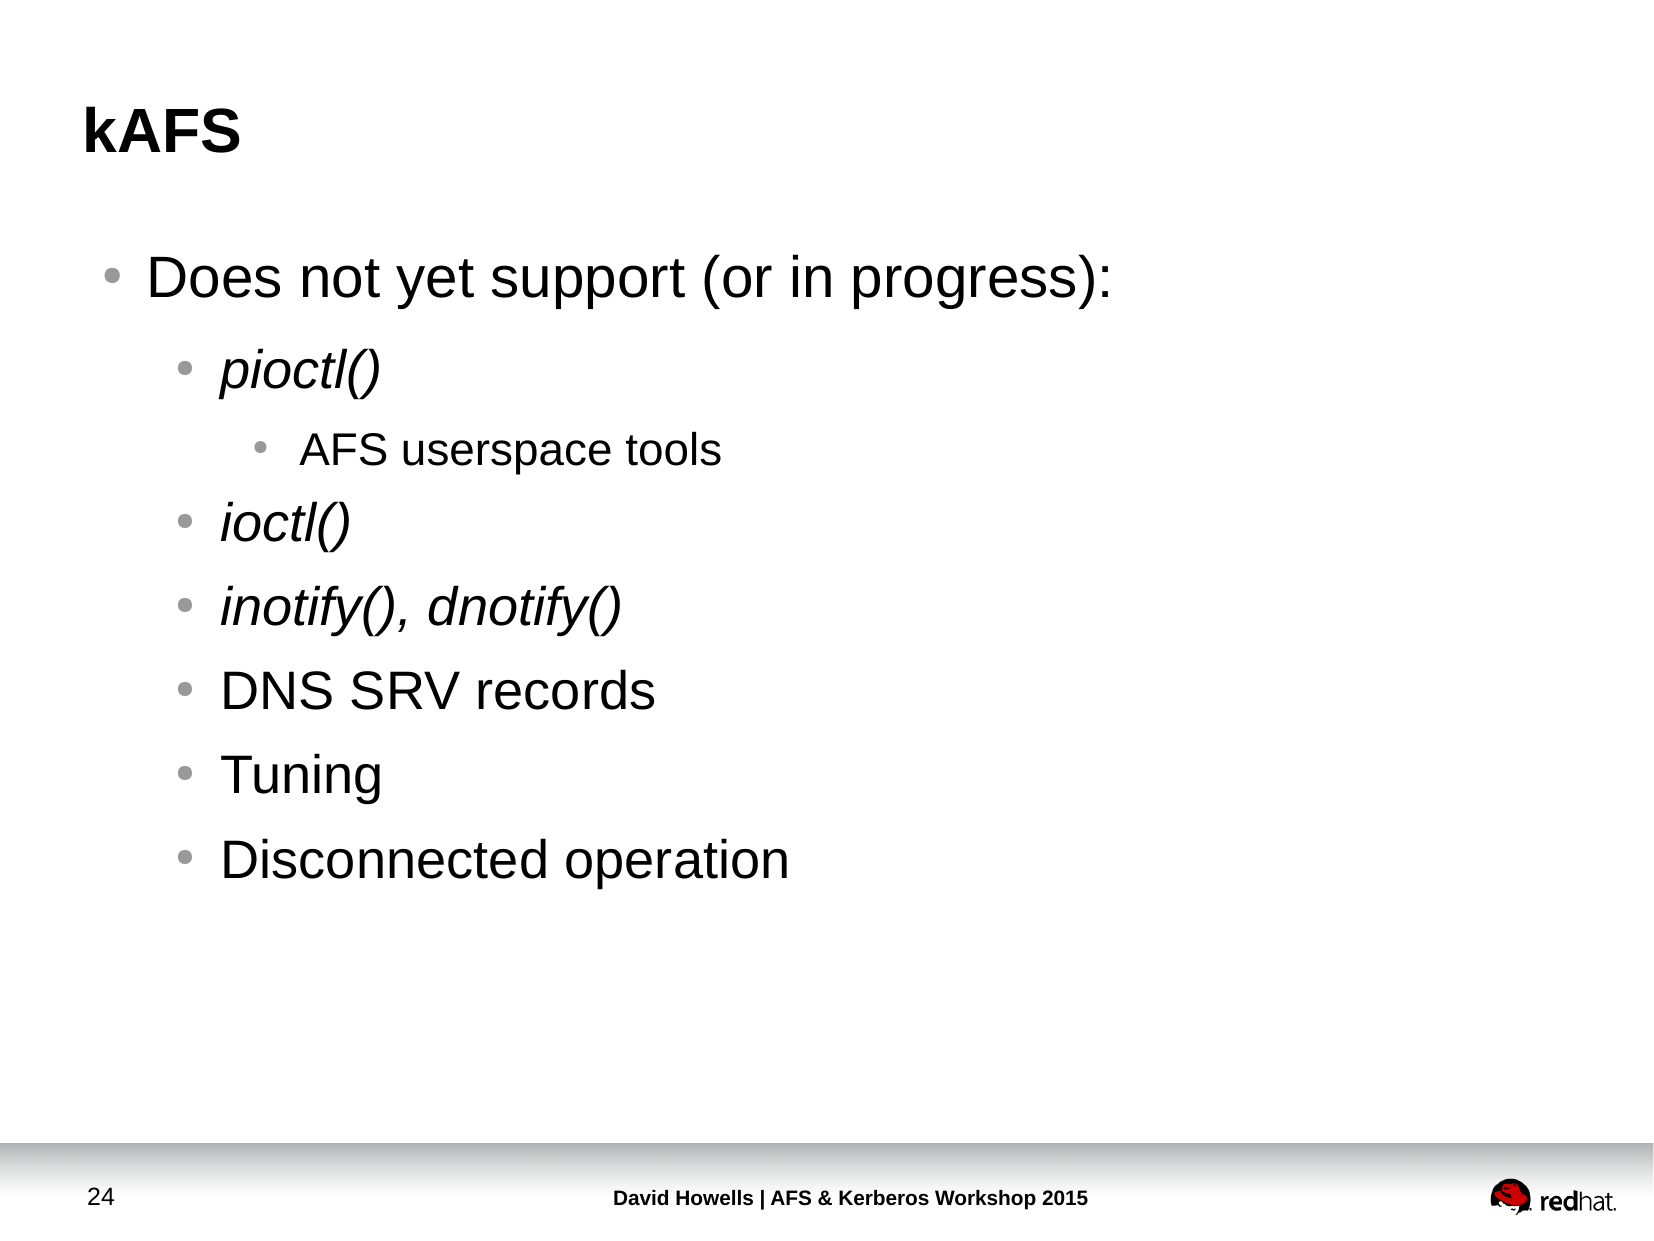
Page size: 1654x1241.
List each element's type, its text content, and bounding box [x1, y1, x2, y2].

picture [0, 1143, 1654, 1241]
list Does not yet support (or in progress): pioctl() AFS userspace tools ioctl() inotify(), dnotify() DNS SRV records Tuning Disconnected operation [86, 244, 1576, 1039]
title kAFS [82, 37, 1571, 226]
